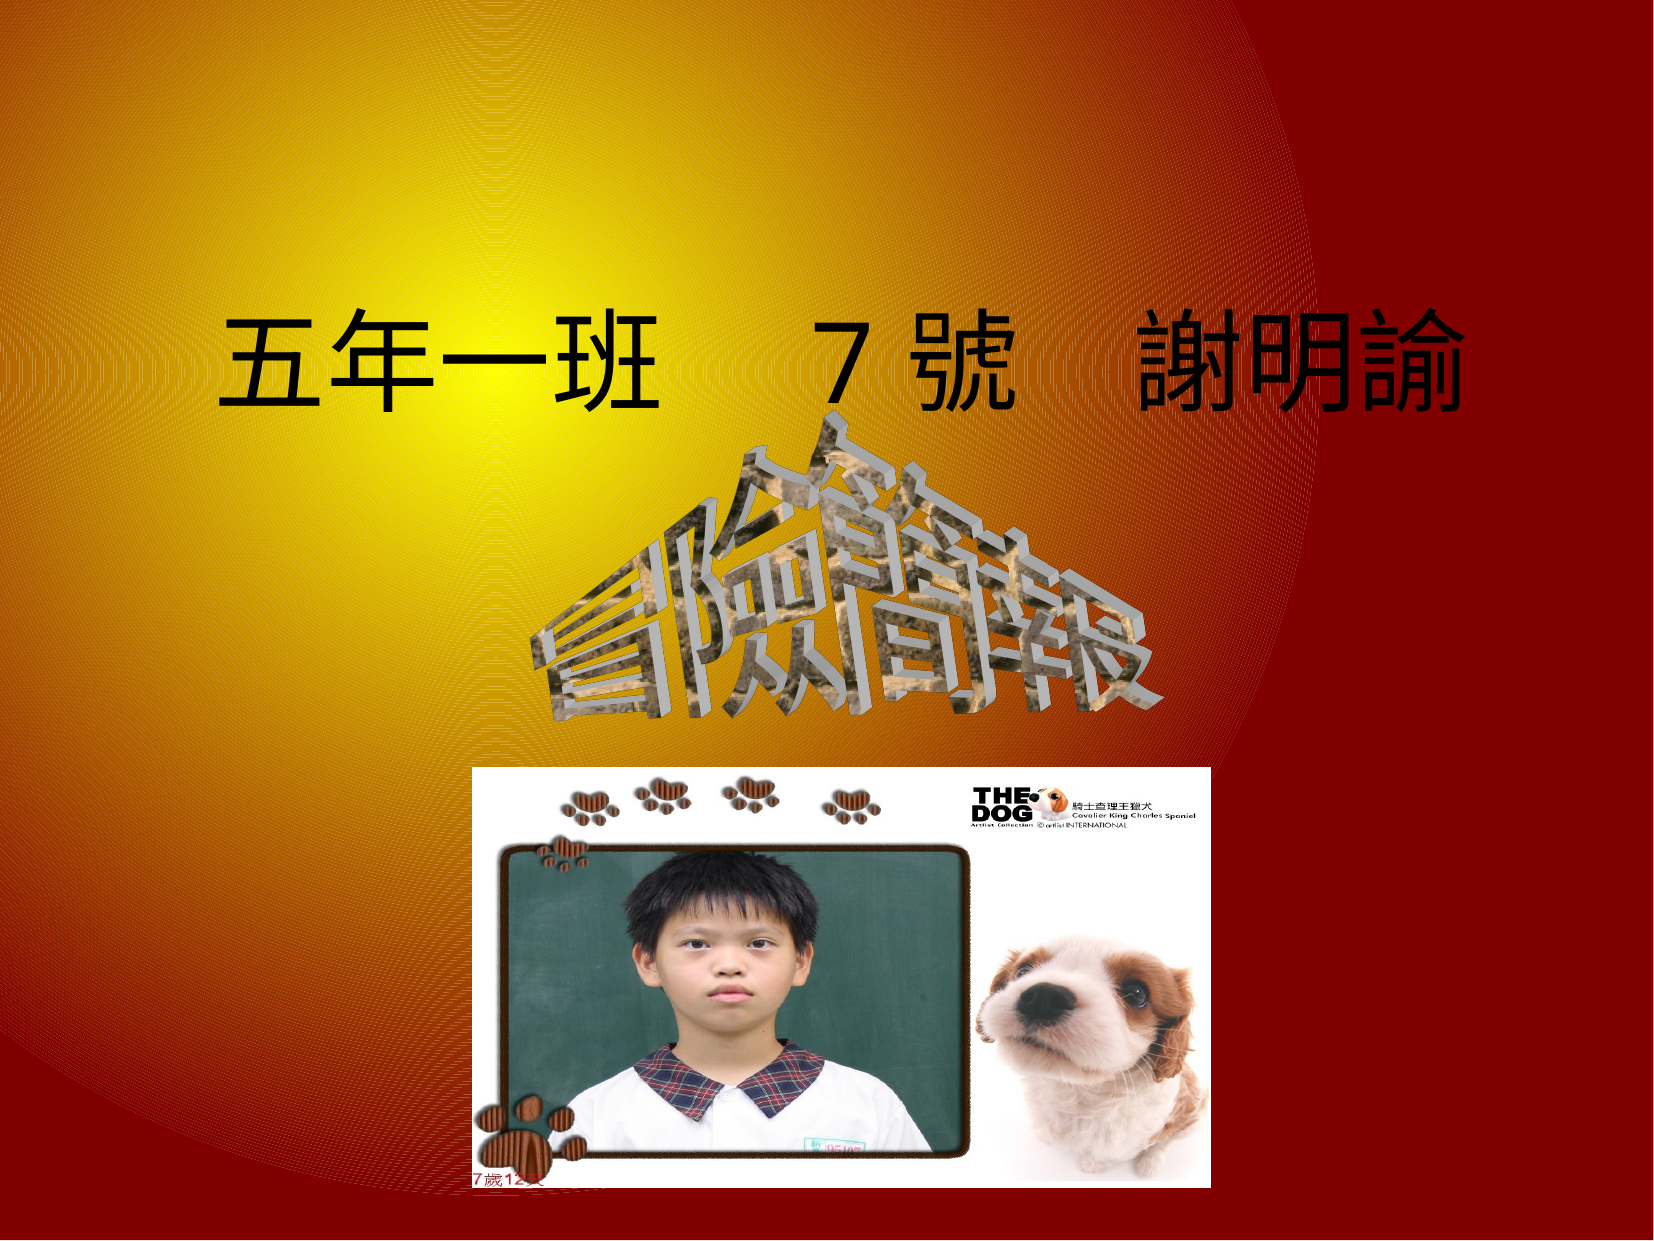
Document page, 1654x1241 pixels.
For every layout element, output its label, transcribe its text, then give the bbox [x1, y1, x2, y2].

picture [472, 767, 1211, 1188]
text_box [265, 147, 1388, 265]
text_box 五年一班 7號 謝明諭 [177, 265, 1506, 473]
